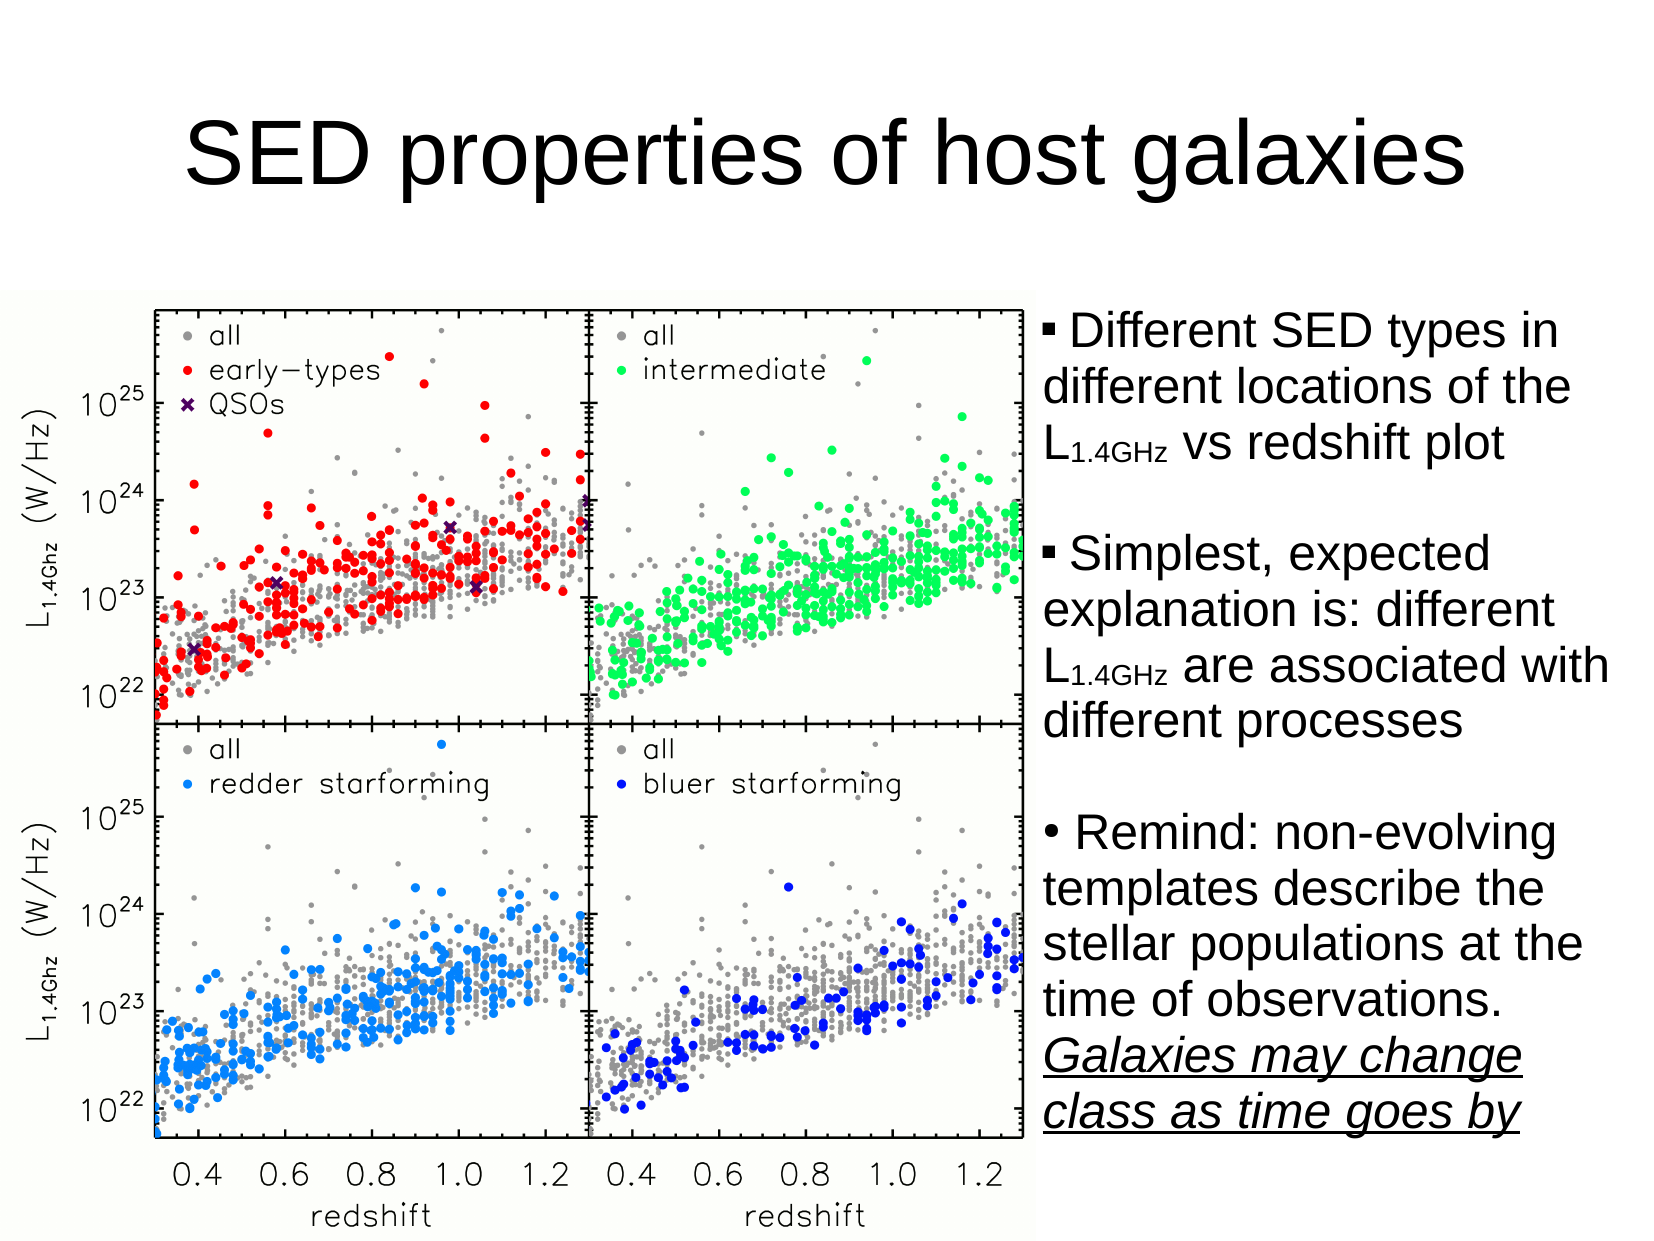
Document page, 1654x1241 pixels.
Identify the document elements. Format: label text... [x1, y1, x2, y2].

text_box Different SED types in different locations of the L1.4GHz vs redshift plot Simplest, expected explanation is: different L1.4GHz are associated with different processes Remind: non-evolving templates describe the stellar populations at the time of observations. Galaxies may change class as time goes by [1027, 295, 1637, 1180]
title SED properties of host galaxies [82, 49, 1571, 257]
picture [0, 290, 1036, 1241]
